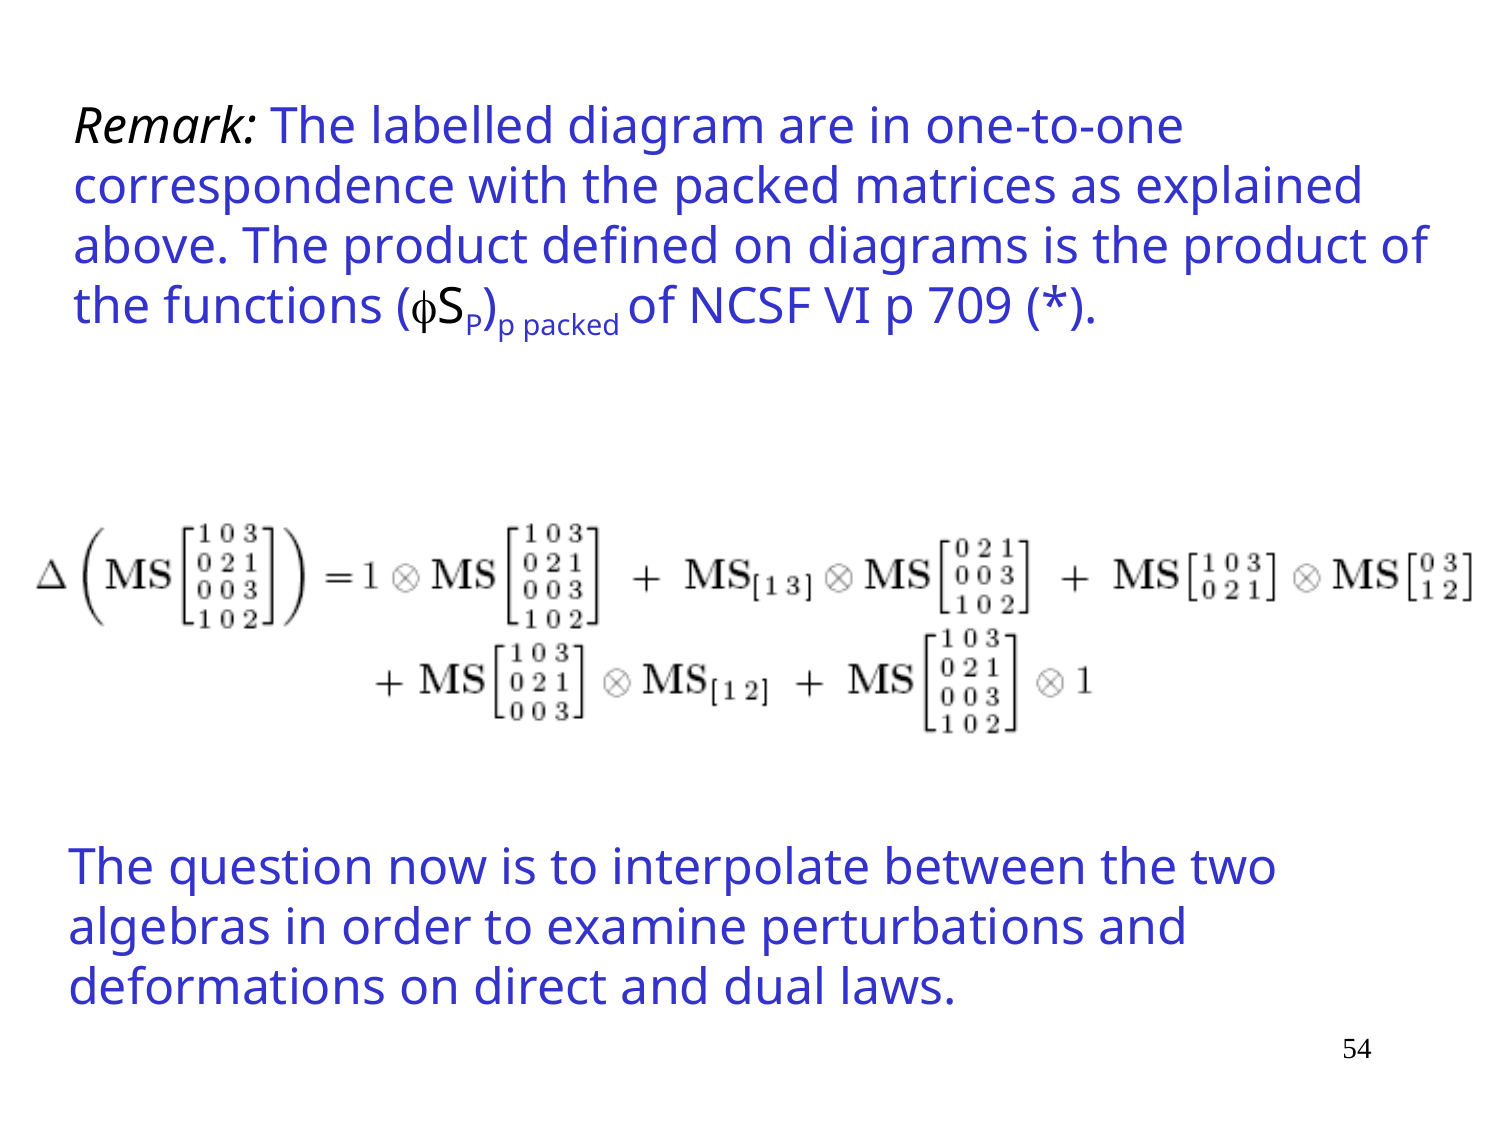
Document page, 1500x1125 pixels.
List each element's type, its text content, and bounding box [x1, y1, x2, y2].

picture [0, 499, 1500, 763]
text_box Remark: The labelled diagram are in one-to-one correspondence with the packed matrices as explained above. The product defined on diagrams is the product of the functions (SP)p packed of NCSF VI p 709 (*). [59, 85, 1447, 350]
text_box The question now is to interpolate between the two algebras in order to examine perturbations and deformations on direct and dual laws. [53, 826, 1397, 1022]
